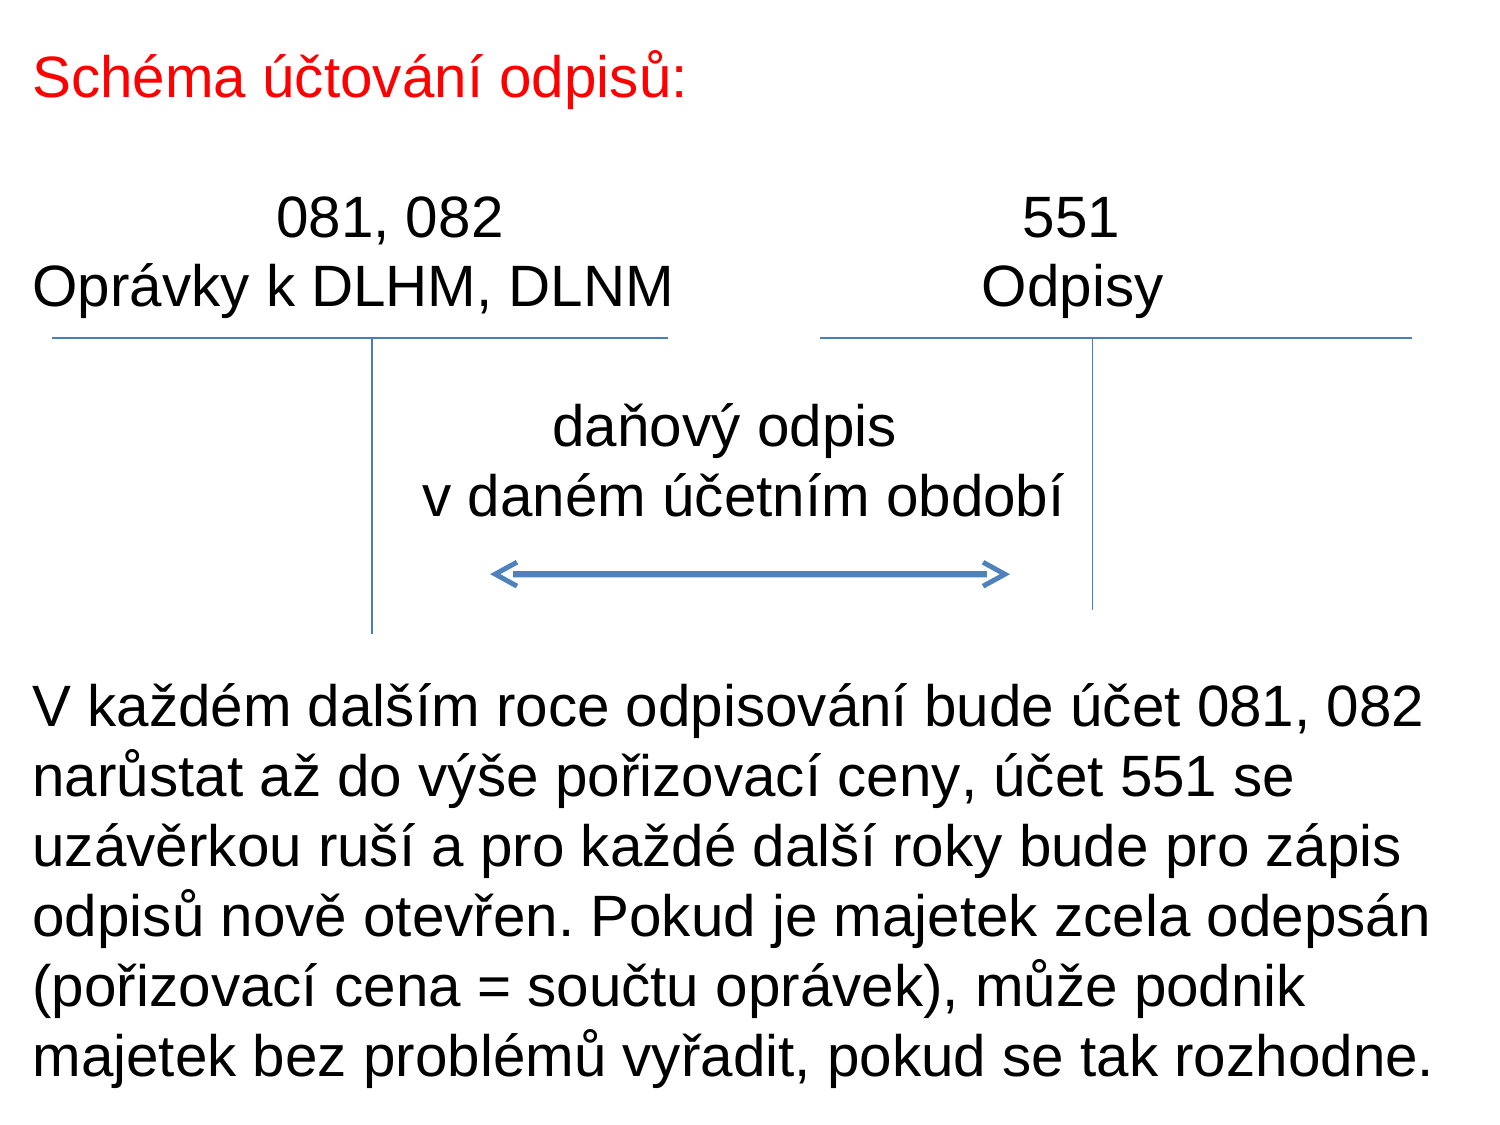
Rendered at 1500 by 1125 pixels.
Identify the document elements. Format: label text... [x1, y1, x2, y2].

text_box Schéma účtování odpisů: 081, 082 551 Oprávky k DLHM, DLNM Odpisy daňový odpis v daném účetním období V každém dalším roce odpisování bude účet 081, 082 narůstat až do výše pořizovací ceny, účet 551 se uzávěrkou ruší a pro každé další roky bude pro zápis odpisů nově otevřen. Pokud je majetek zcela odepsán (pořizovací cena = součtu oprávek), může podnik majetek bez problémů vyřadit, pokud se tak rozhodne. [17, 31, 1477, 1097]
